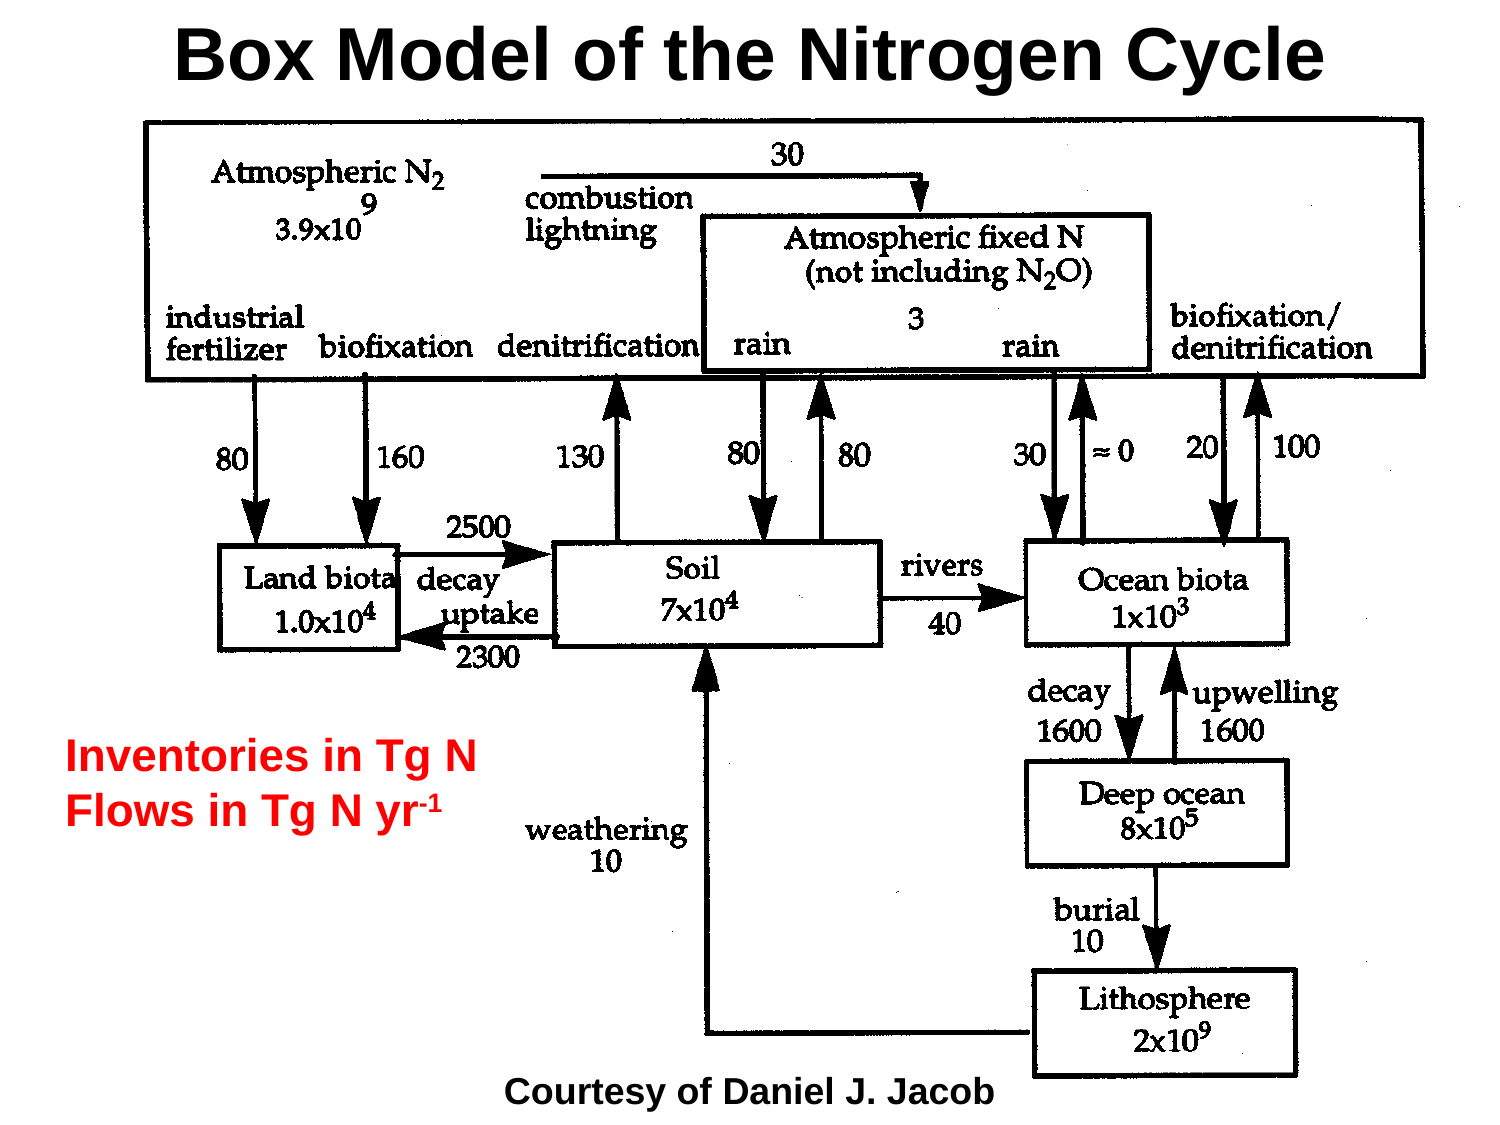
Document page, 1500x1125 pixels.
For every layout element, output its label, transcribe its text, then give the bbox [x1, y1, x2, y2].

picture [75, 98, 1463, 1094]
text_box Courtesy of Daniel J. Jacob [489, 1058, 1011, 1120]
text_box Box Model of the Nitrogen Cycle [0, 13, 1500, 98]
text_box Inventories in Tg N Flows in Tg N yr-1 [50, 718, 493, 844]
